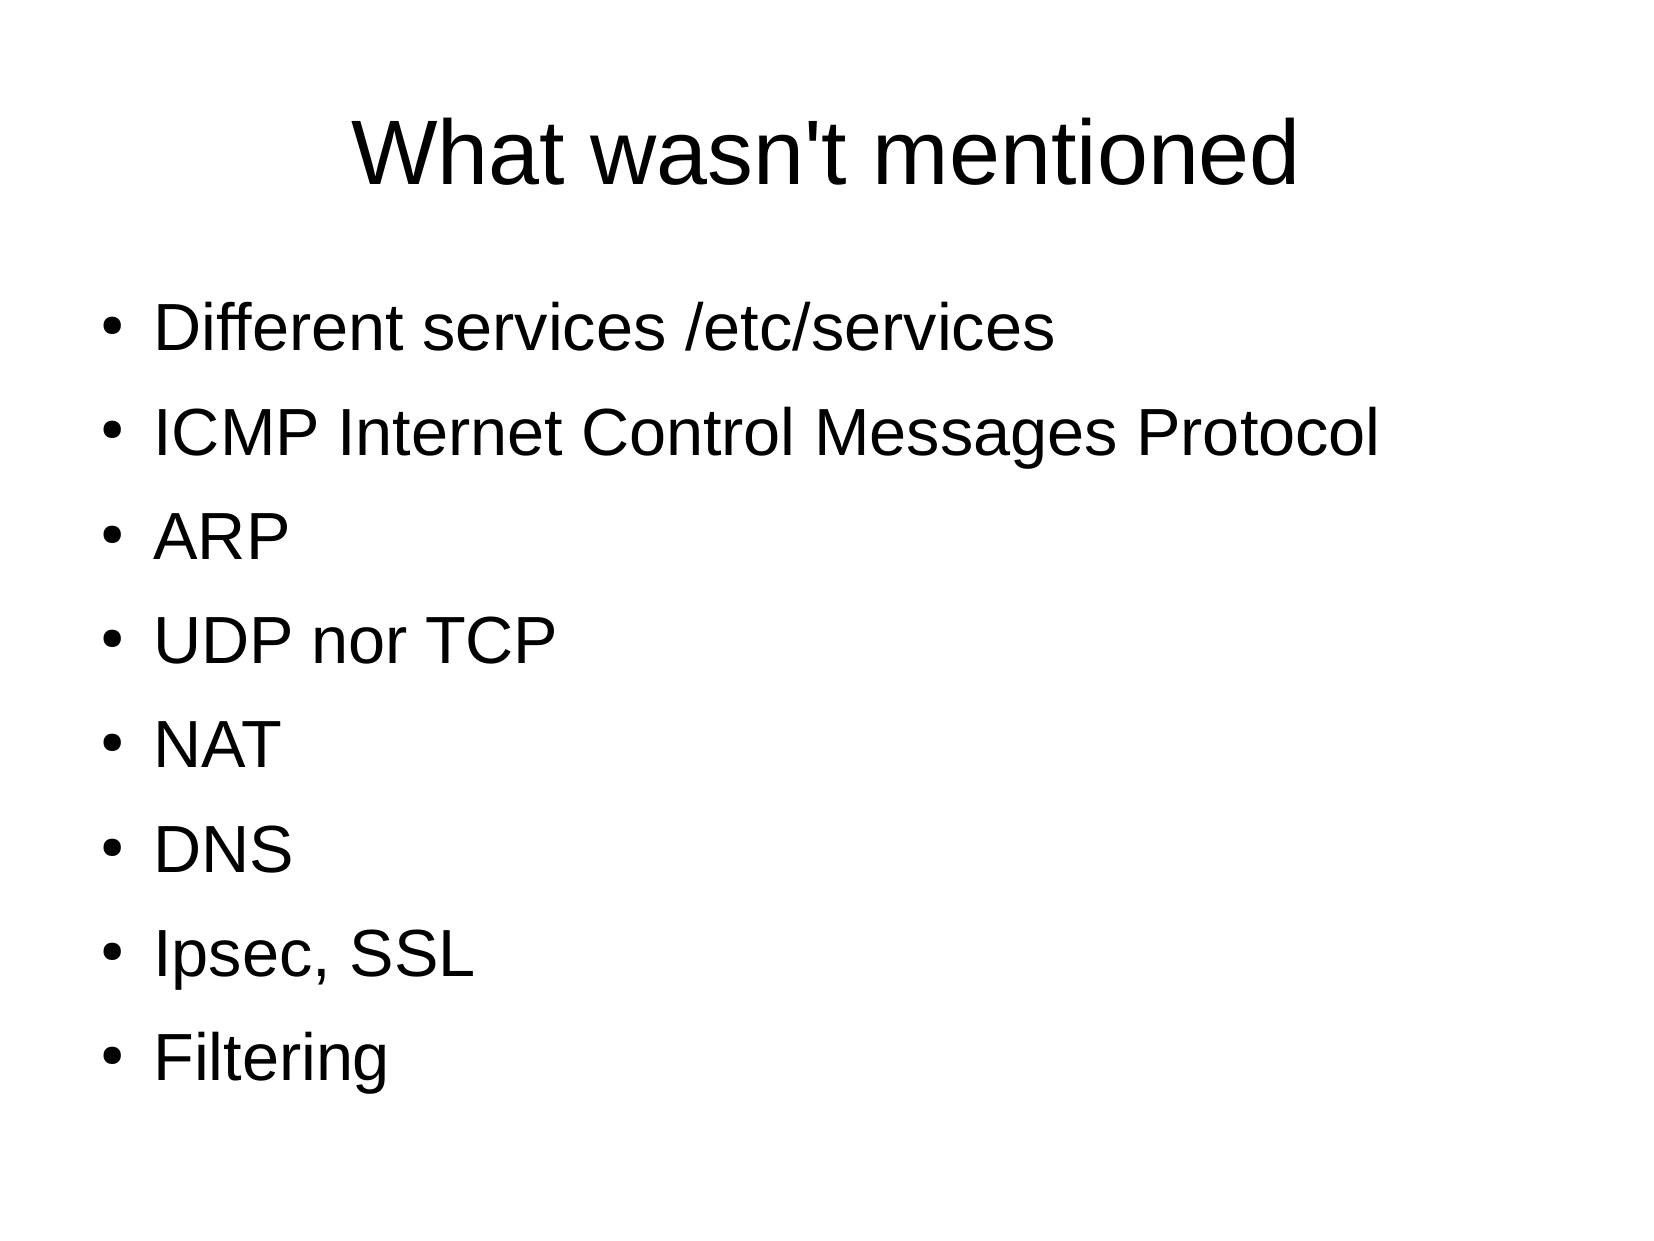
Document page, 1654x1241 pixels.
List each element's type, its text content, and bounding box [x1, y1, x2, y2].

list Different services /etc/services ICMP Internet Control Messages Protocol ARP UDP nor TCP NAT DNS Ipsec, SSL Filtering [82, 290, 1571, 1162]
title What wasn't mentioned [82, 56, 1571, 250]
